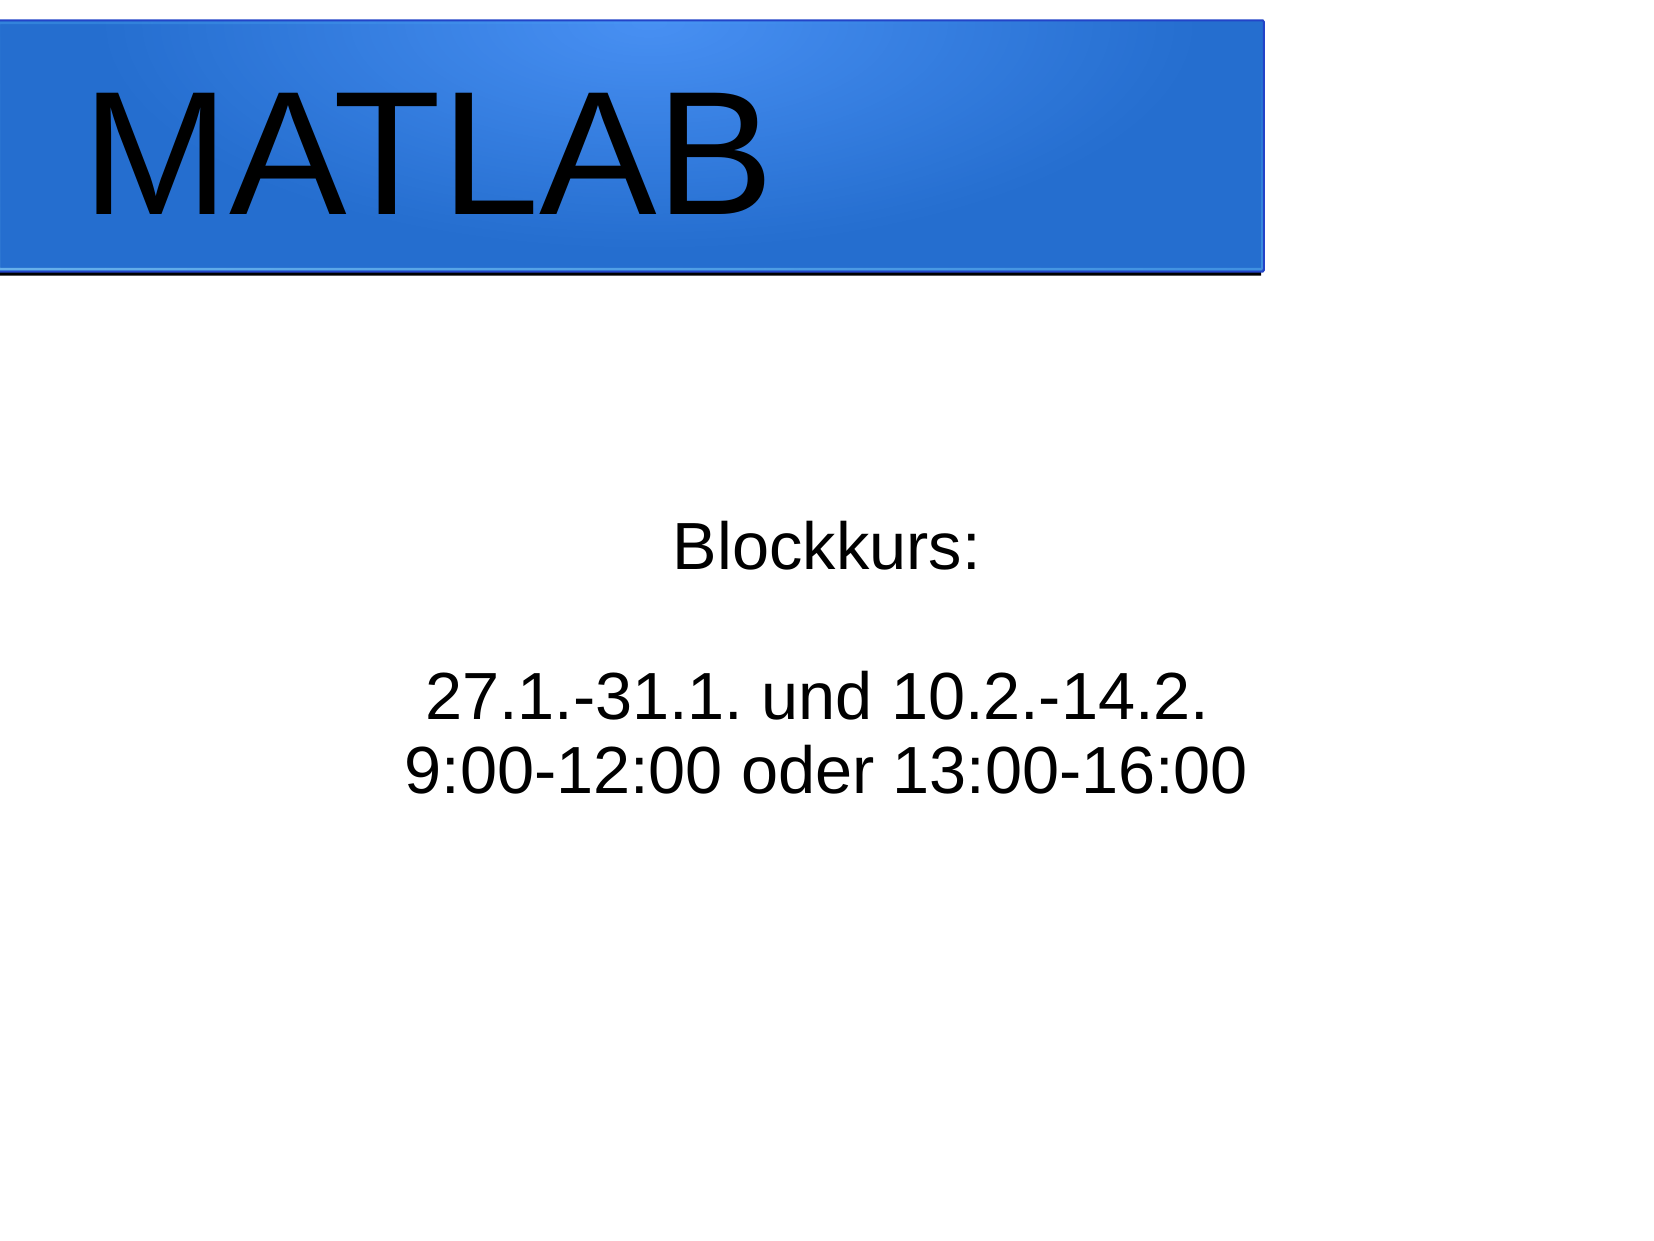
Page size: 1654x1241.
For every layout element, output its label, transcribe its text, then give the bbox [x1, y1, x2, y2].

title MATLAB [82, 49, 1571, 257]
subtitle Blockkurs: 27.1.-31.1. und 10.2.-14.2. 9:00-12:00 oder 13:00-16:00 [82, 299, 1571, 1019]
